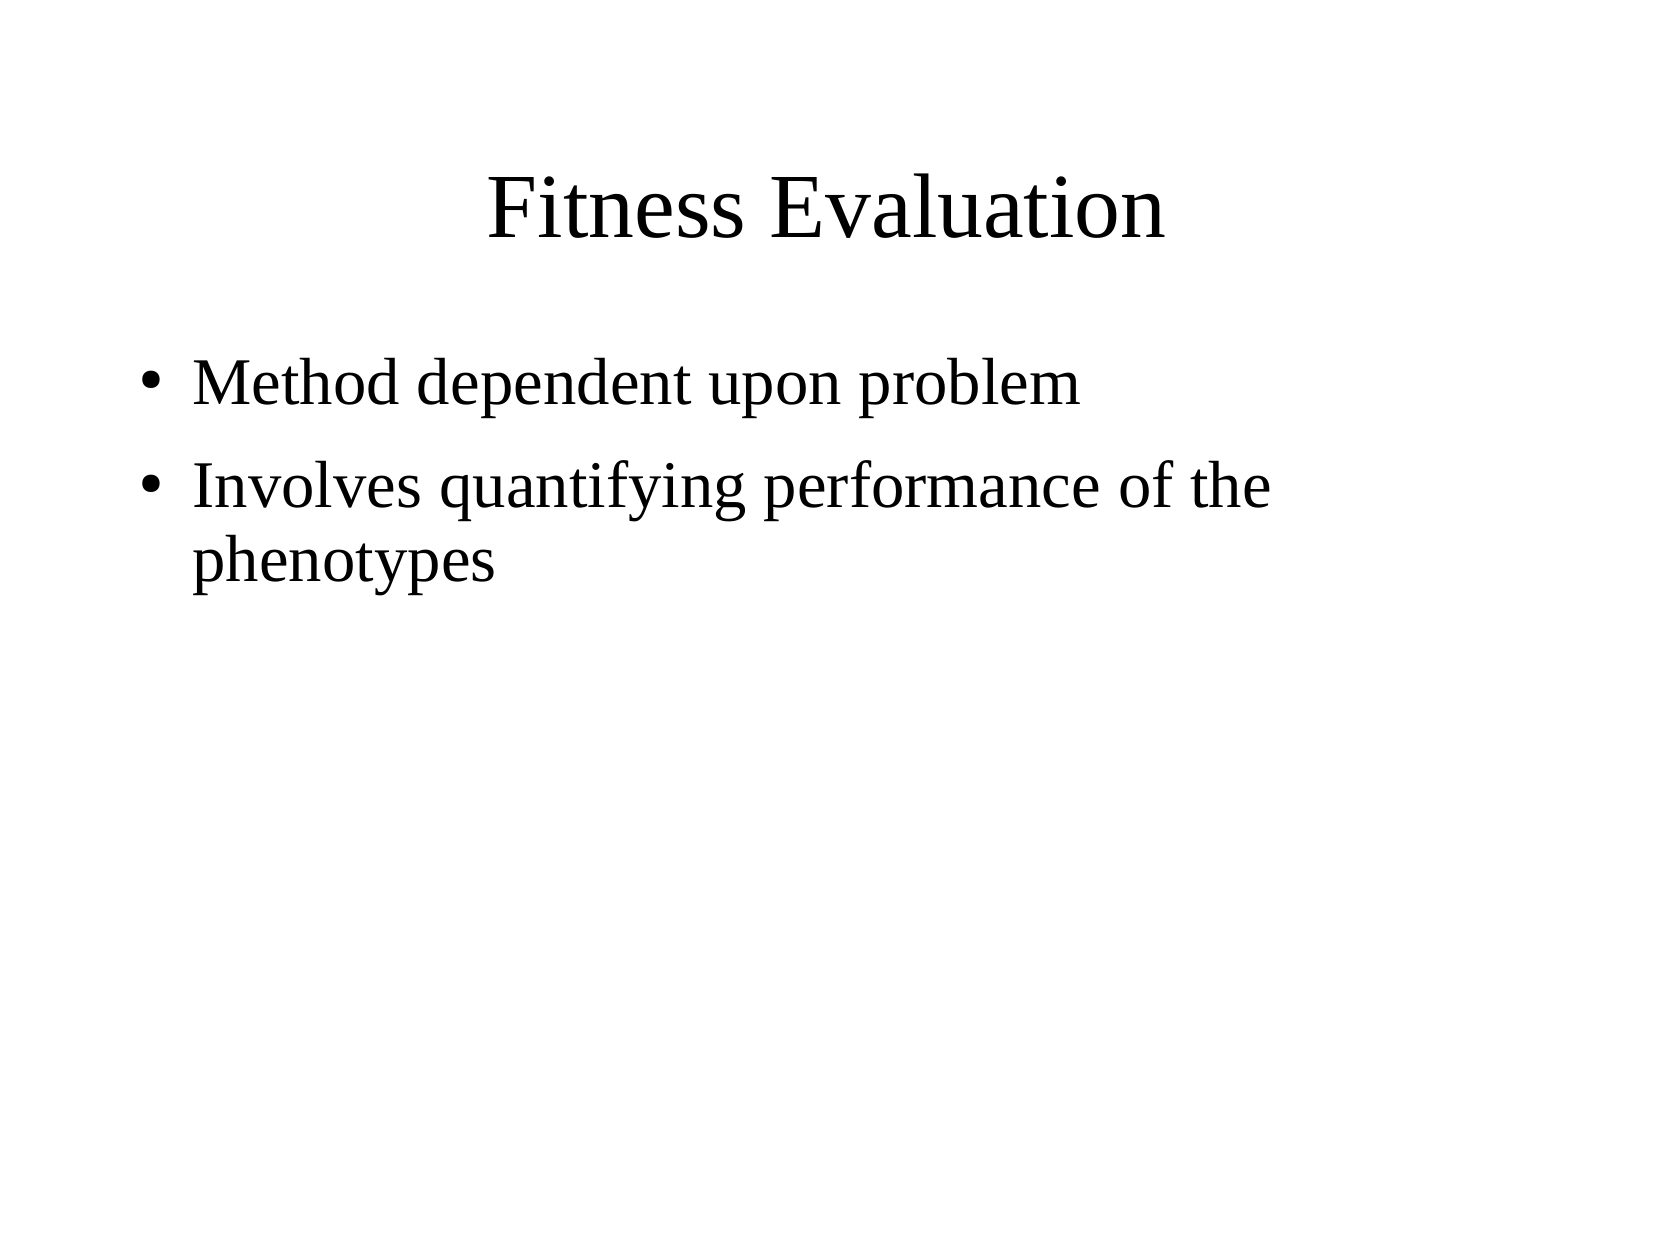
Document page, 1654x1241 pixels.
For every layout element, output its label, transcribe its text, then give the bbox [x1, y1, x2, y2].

list Method dependent upon problem Involves quantifying performance of the phenotypes [121, 344, 1534, 1127]
title Fitness Evaluation [121, 102, 1534, 311]
